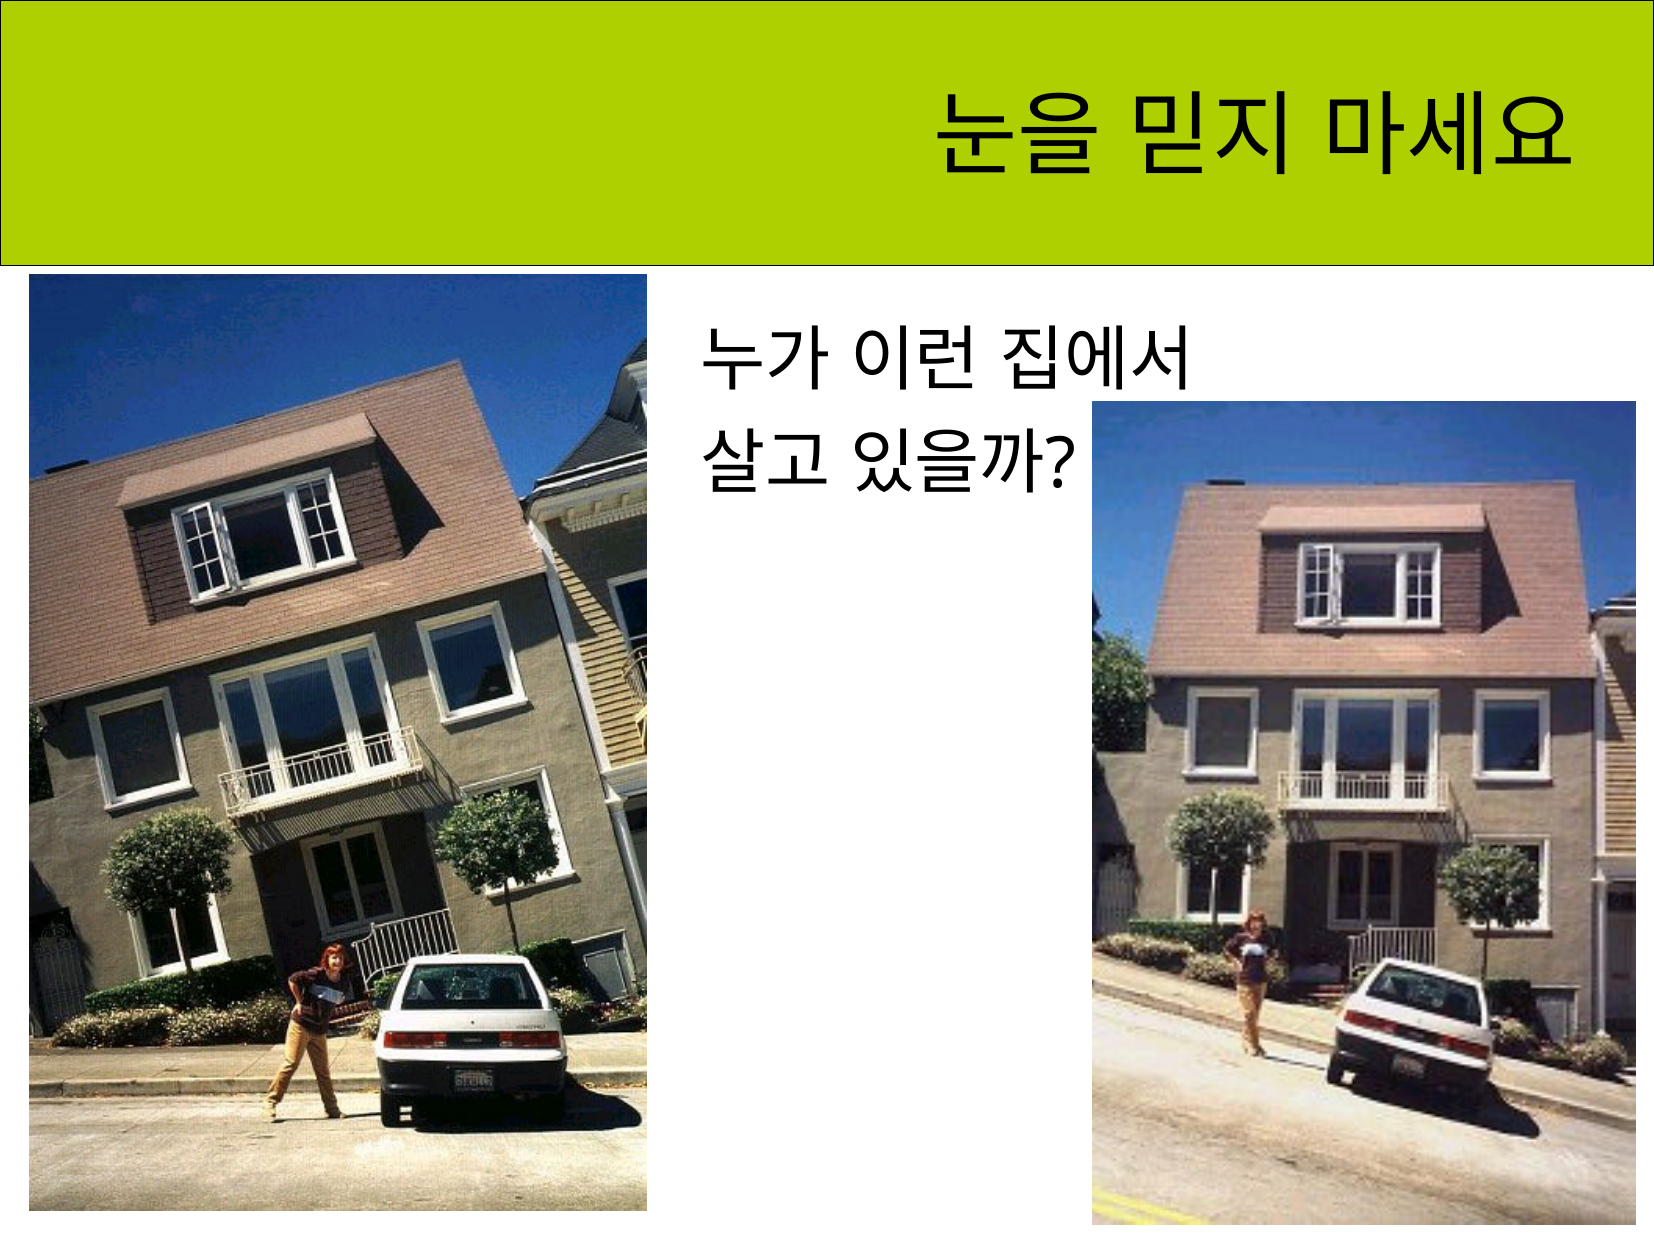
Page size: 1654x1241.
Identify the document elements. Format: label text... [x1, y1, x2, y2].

text_box 누가 이런 집에서 살고 있을까? [685, 295, 1241, 473]
picture [29, 274, 647, 1211]
picture [1092, 401, 1636, 1225]
title 눈을 믿지 마세요 [885, 49, 1625, 207]
